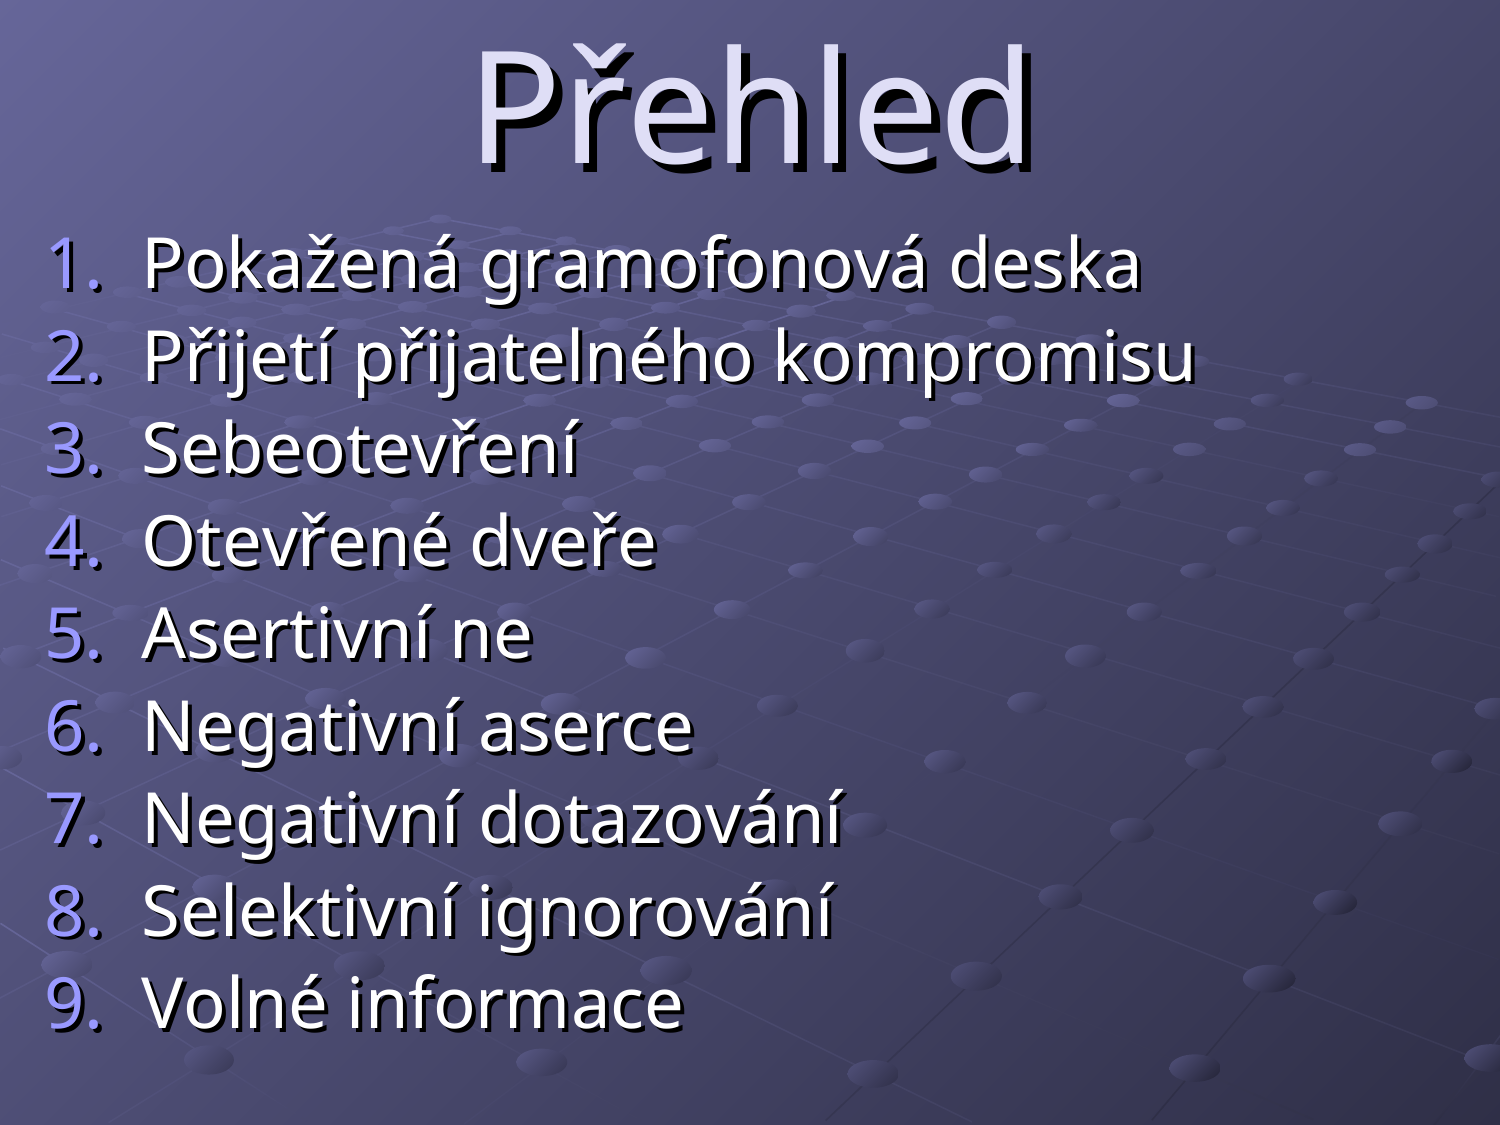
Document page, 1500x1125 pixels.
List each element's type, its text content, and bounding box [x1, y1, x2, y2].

title Přehled [76, 0, 1427, 188]
list Pokažená gramofonová deska Přijetí přijatelného kompromisu Sebeotevření Otevřené dveře Asertivní ne Negativní aserce Negativní dotazování Selektivní ignorování Volné informace [29, 220, 1471, 1052]
